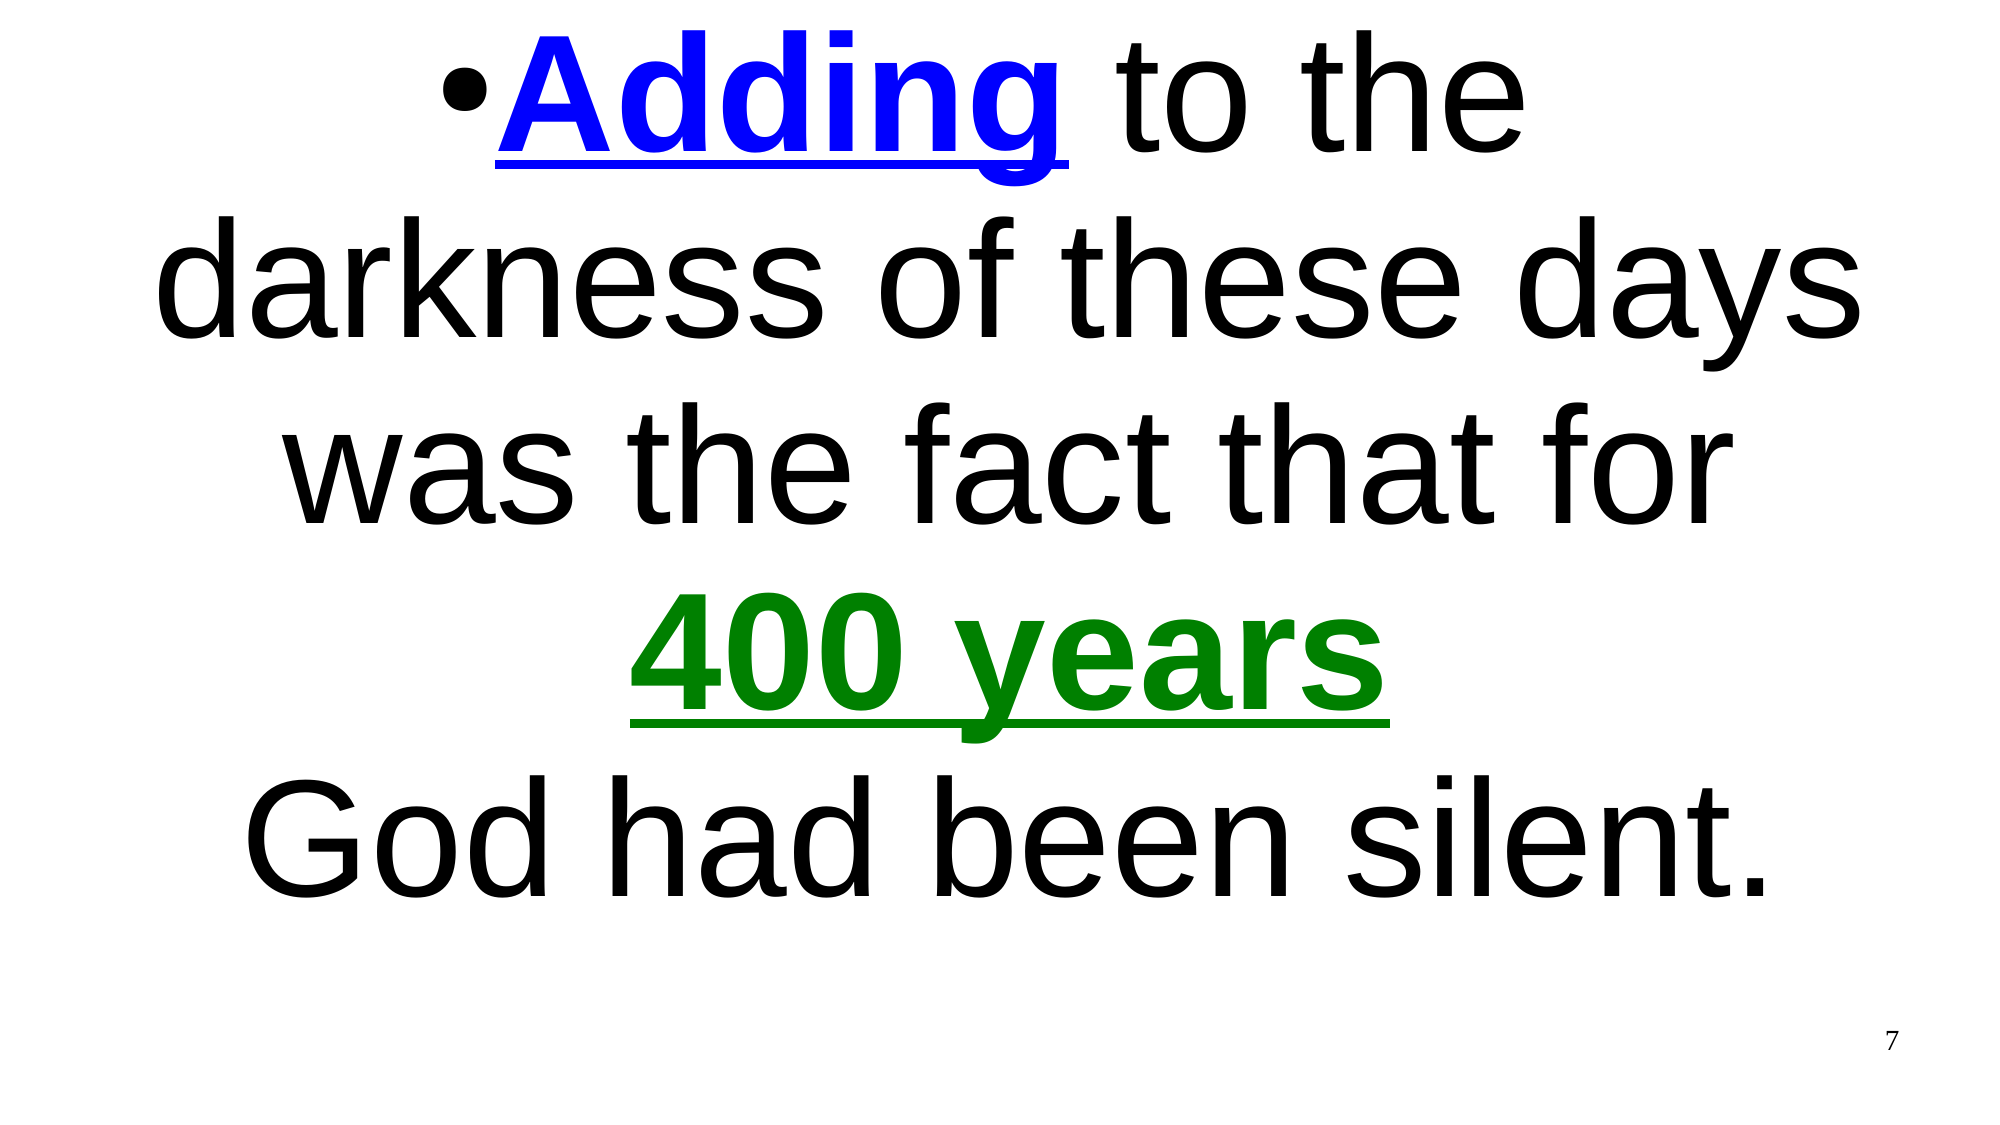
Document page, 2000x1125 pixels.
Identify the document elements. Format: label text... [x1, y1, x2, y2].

list Adding to the darkness of these days was the fact that for 400 years God had been silent. [0, 0, 1996, 1123]
